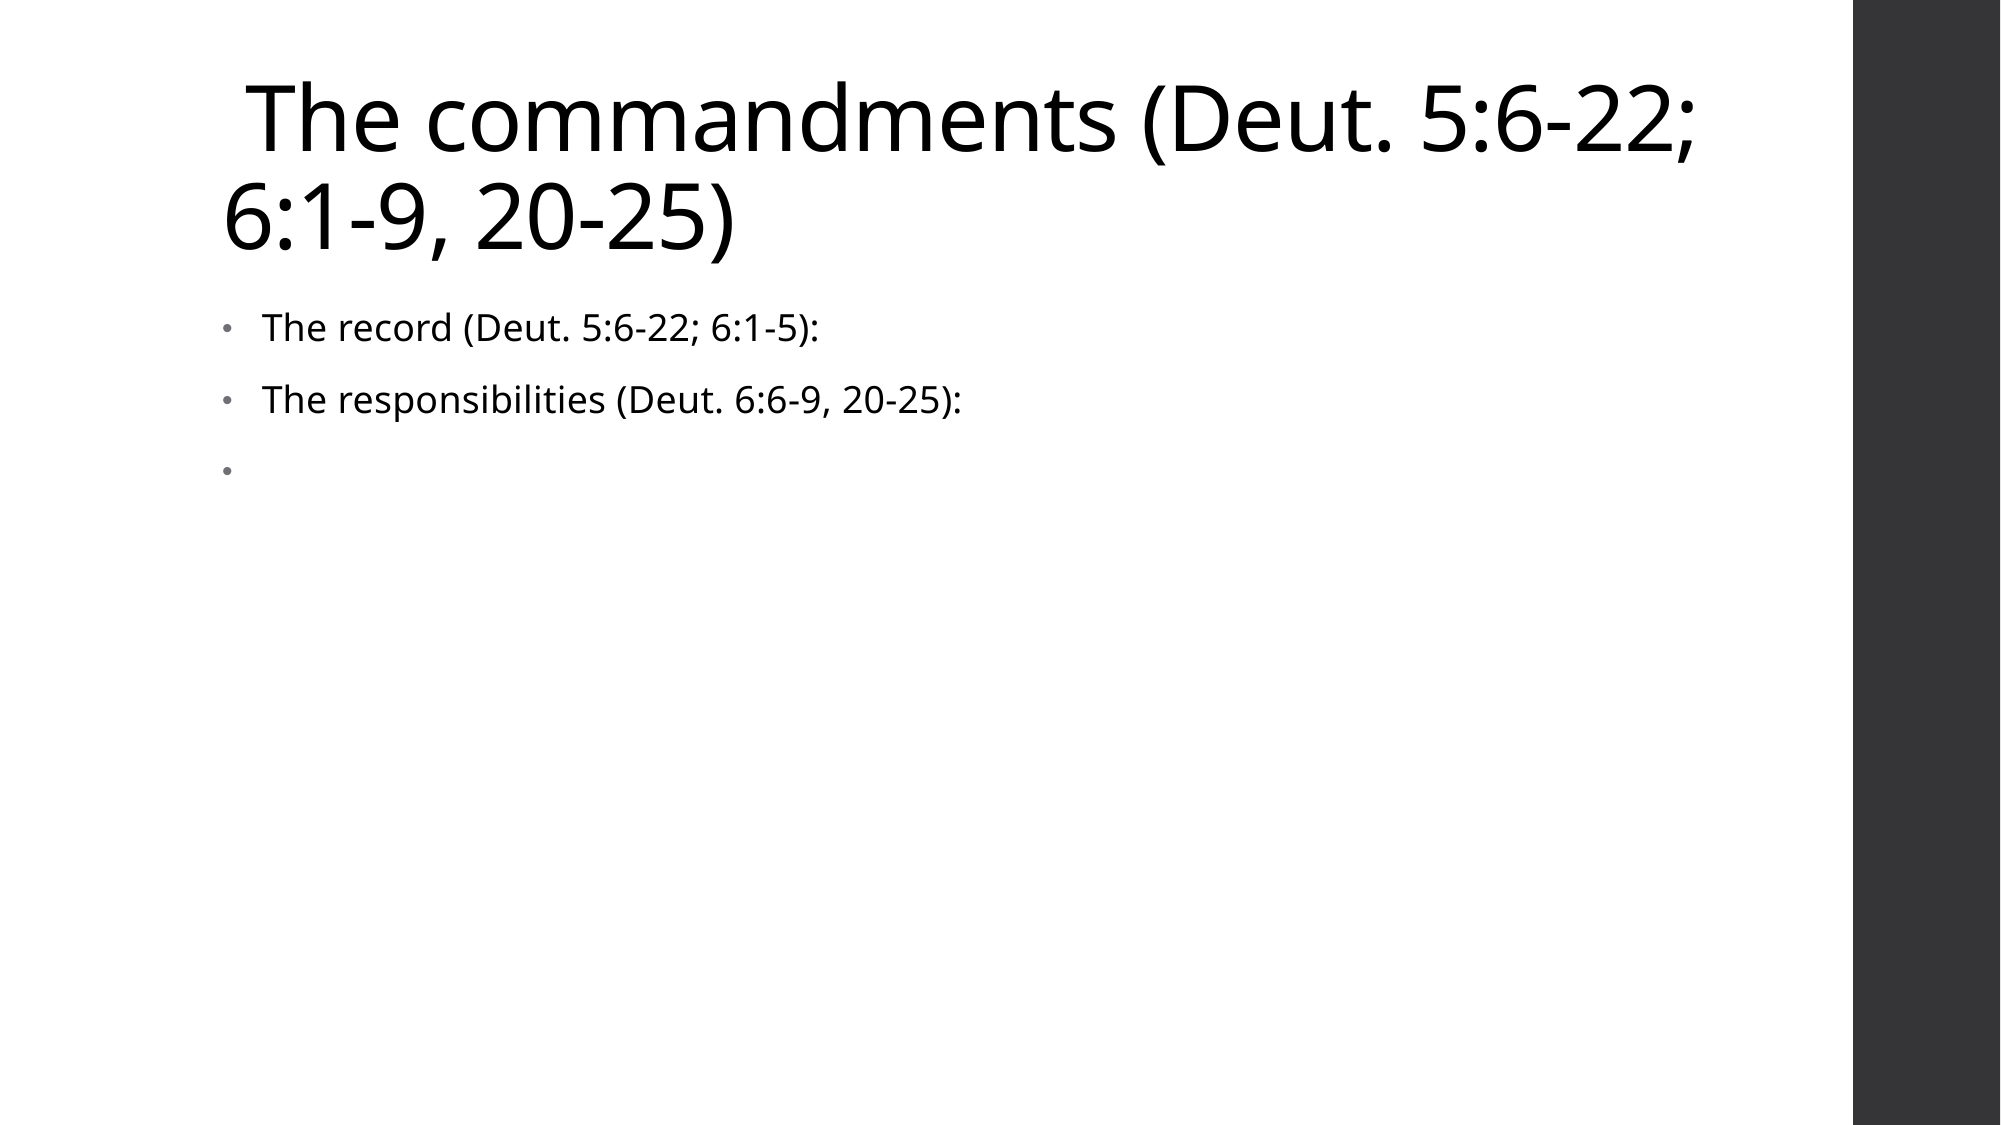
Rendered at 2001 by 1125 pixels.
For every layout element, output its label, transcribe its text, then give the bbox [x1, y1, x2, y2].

list The record (Deut. 5:6-22; 6:1-5): The responsibilities (Deut. 6:6-9, 20-25): [206, 299, 1617, 1014]
title The commandments (Deut. 5:6-22; 6:1-9, 20-25) [206, 60, 1797, 278]
